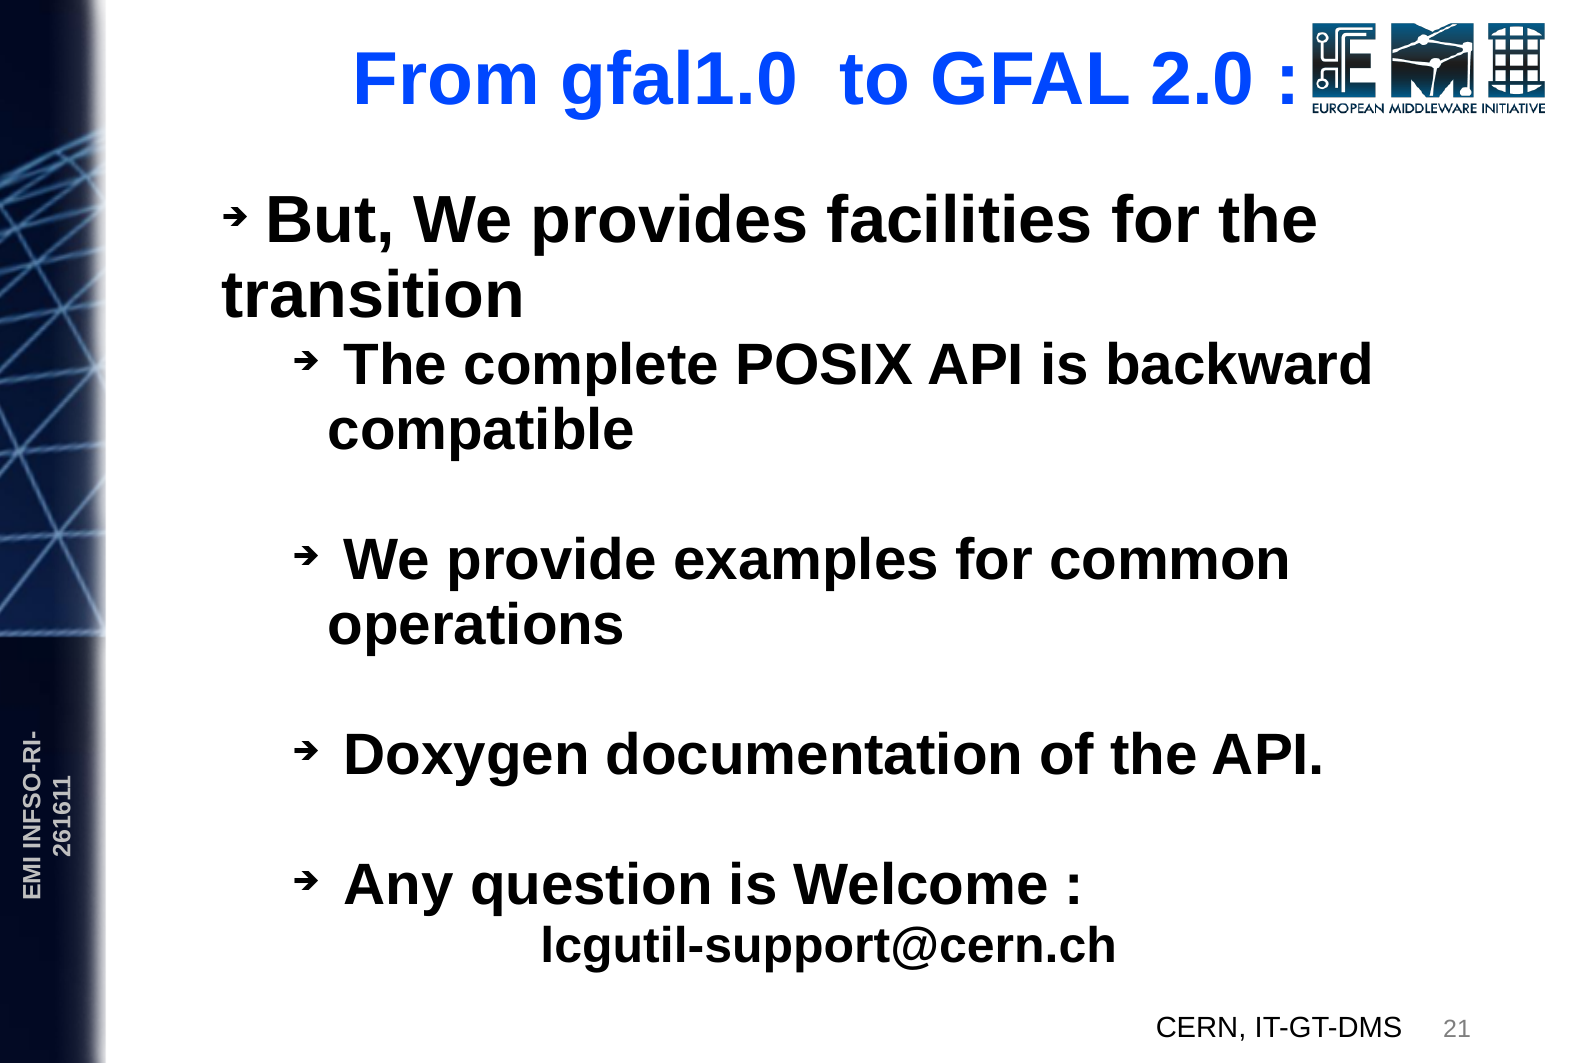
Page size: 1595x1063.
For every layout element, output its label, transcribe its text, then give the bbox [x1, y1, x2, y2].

picture [0, 0, 118, 1063]
text_box But, We provides facilities for the transition The complete POSIX API is backward compatible We provide examples for common operations Doxygen documentation of the API. Any question is Welcome : lcgutil-support@cern.ch [206, 174, 1595, 1063]
picture [1260, 7, 1595, 133]
text_box From gfal1.0 to GFAL 2.0 : [118, 29, 1536, 237]
